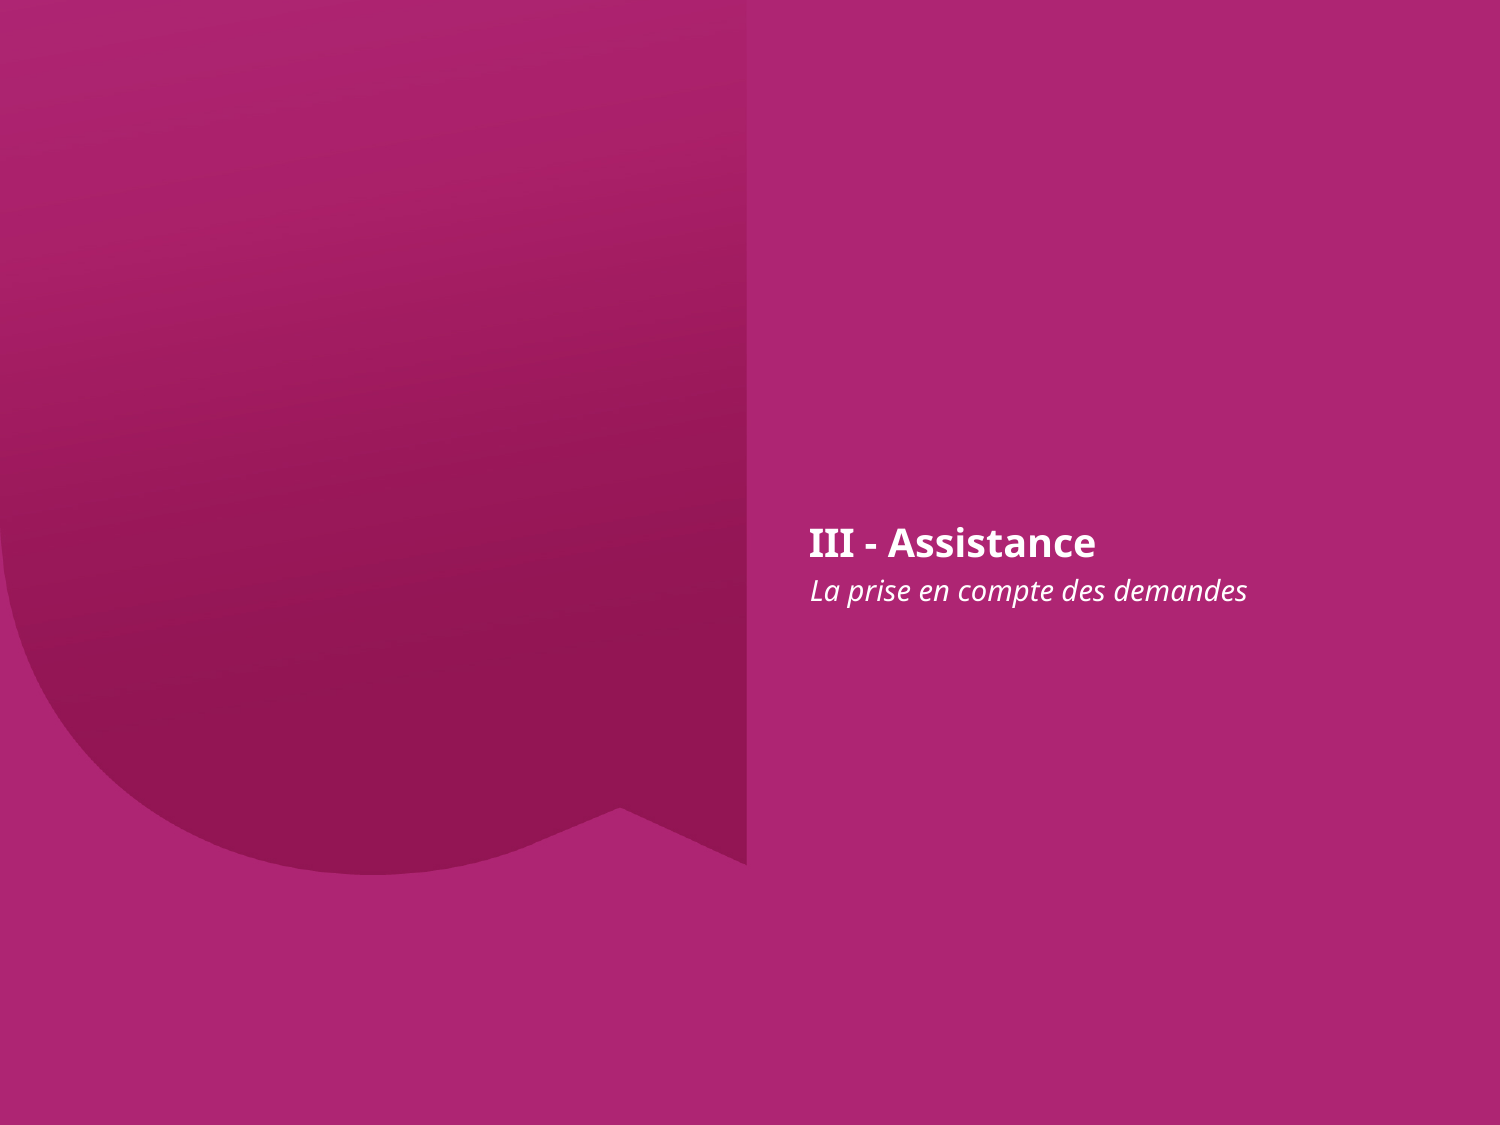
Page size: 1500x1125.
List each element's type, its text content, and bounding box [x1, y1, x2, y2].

picture [0, 0, 750, 1125]
list III - Assistance La prise en compte des demandes [750, 0, 1500, 1125]
